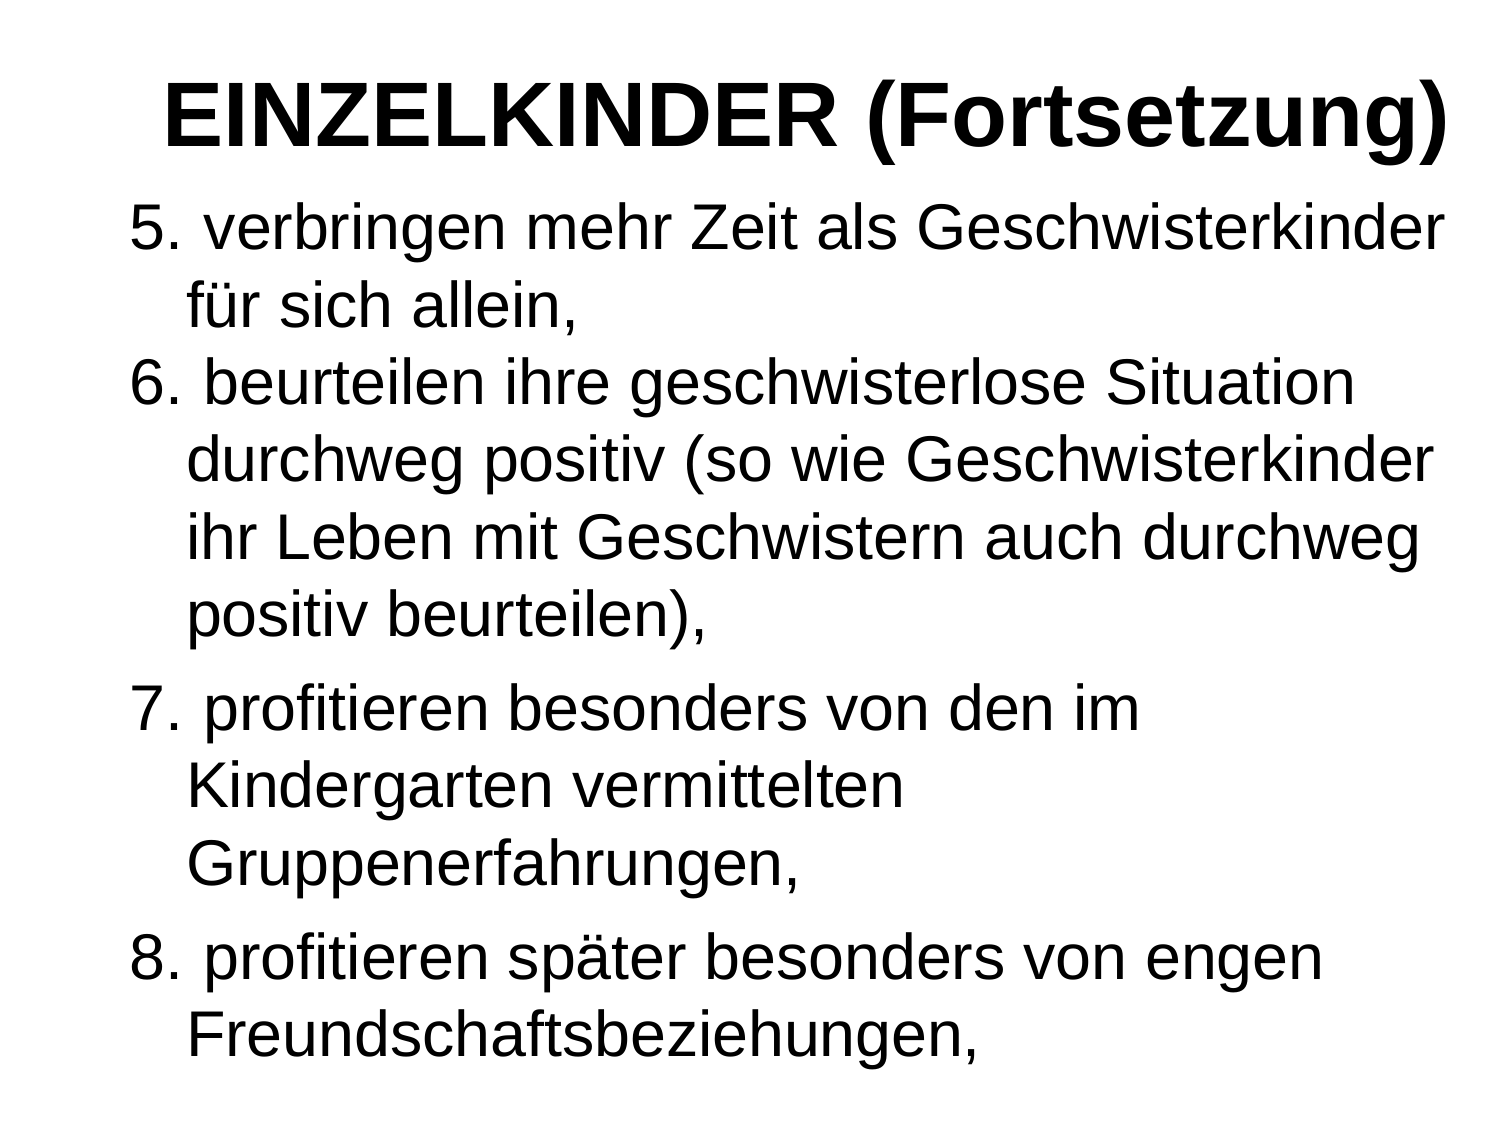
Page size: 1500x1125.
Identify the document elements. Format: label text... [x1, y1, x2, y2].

text_box Einzelkinder (Fortsetzung) EINZELKINDER (Fortsetzung) 5. verbringen mehr Zeit als Geschwisterkinder für sich allein, 6. beurteilen ihre geschwisterlose Situation durchweg positiv (so wie Geschwisterkinder ihr Leben mit Geschwistern auch durchweg positiv beurteilen), 7. profitieren besonders von den im Kindergarten vermittelten Gruppenerfahrungen, 8. profitieren später besonders von engen Freundschaftsbeziehungen, , [41, 0, 1500, 1125]
